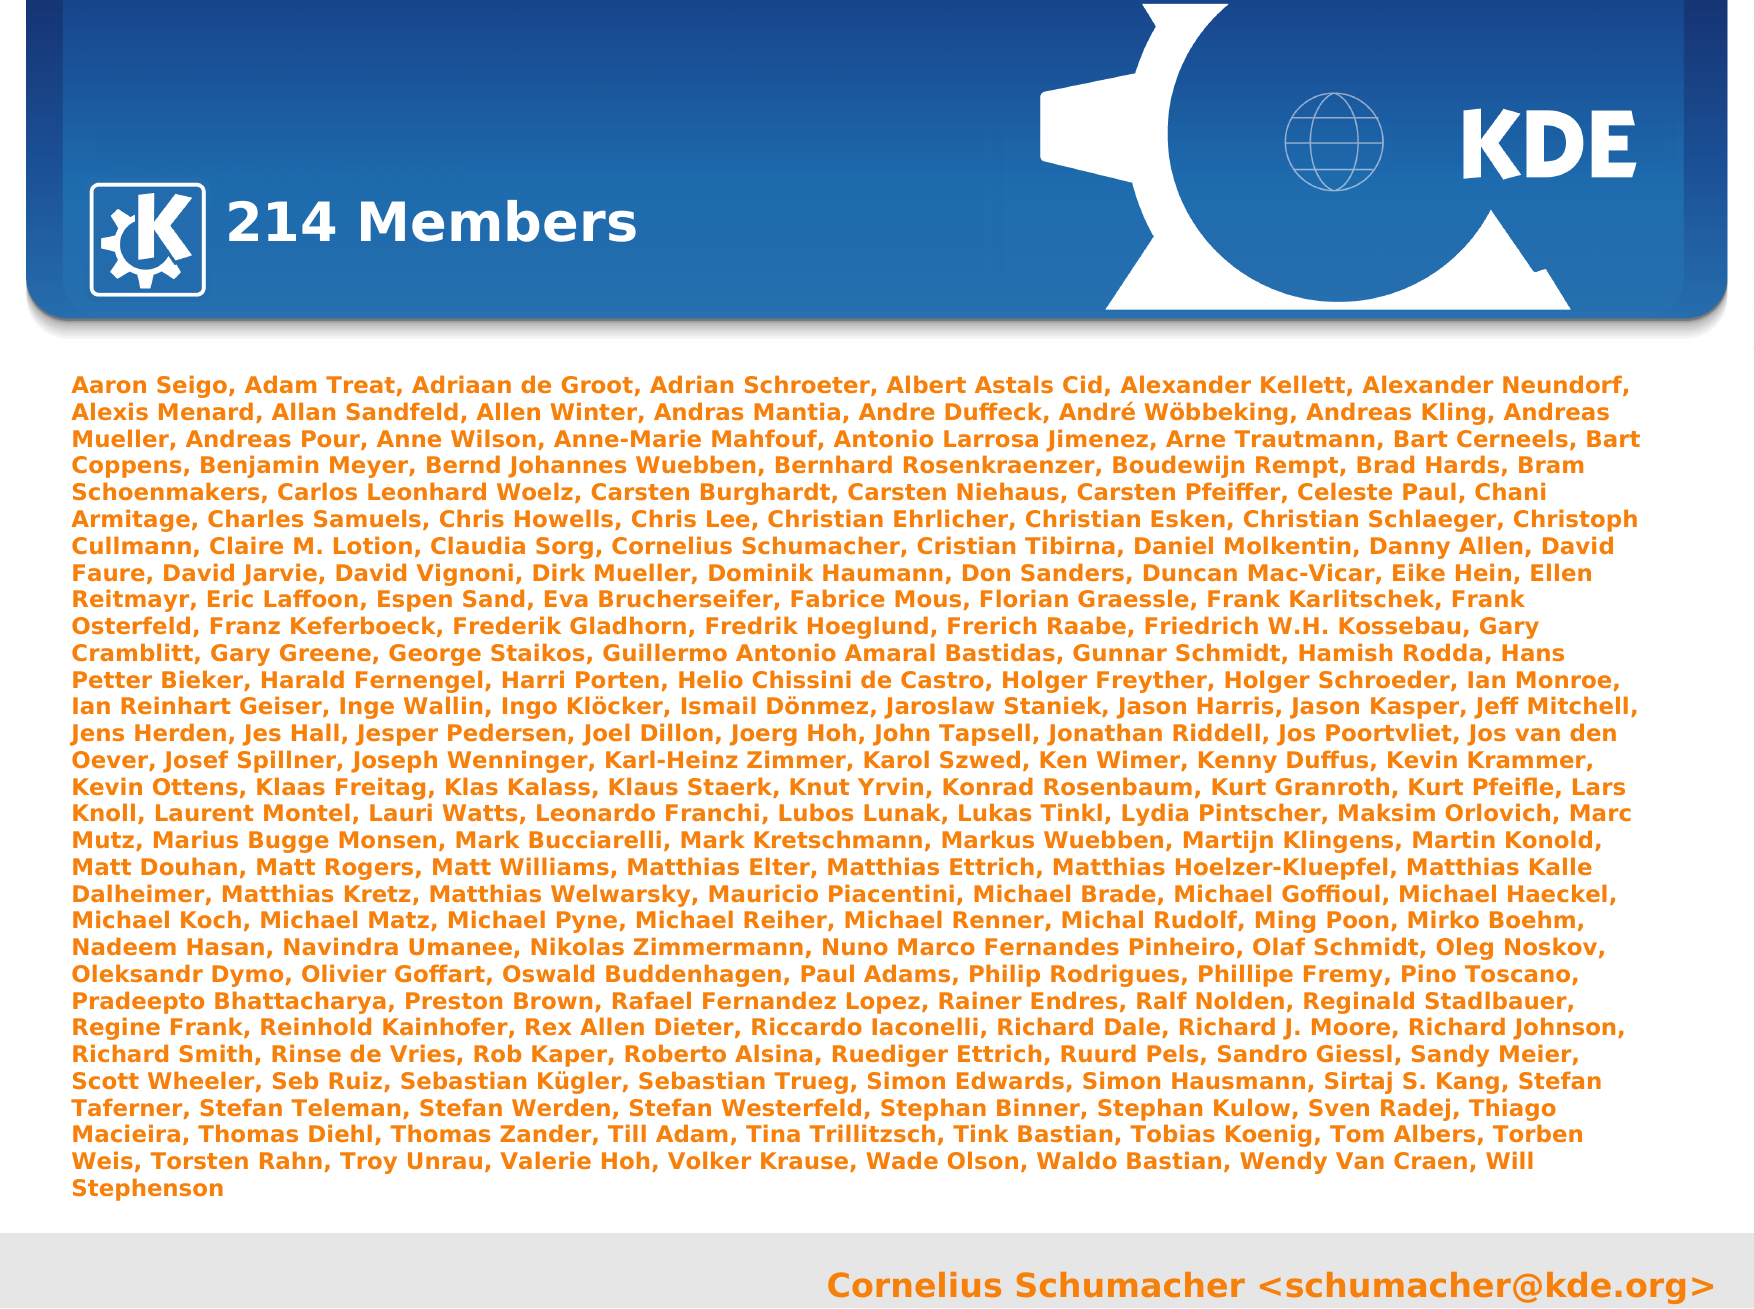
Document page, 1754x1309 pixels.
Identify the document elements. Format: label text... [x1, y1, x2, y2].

title 214 Members [225, 188, 1126, 258]
picture [0, 0, 1754, 349]
subtitle Aaron Seigo, Adam Treat, Adriaan de Groot, Adrian Schroeter, Albert Astals Cid, Alexander Kellett, Alexander Neundorf, Alexis Menard, Allan Sandfeld, Allen Winter, Andras Mantia, Andre Duffeck, André Wöbbeking, Andreas Kling, Andreas Mueller, Andreas Pour, Anne Wilson, Anne-Marie Mahfouf, Antonio Larrosa Jimenez, Arne Trautmann, Bart Cerneels, Bart Coppens, Benjamin Meyer, Bernd Johannes Wuebben, Bernhard Rosenkraenzer, Boudewijn Rempt, Brad Hards, Bram Schoenmakers, Carlos Leonhard Woelz, Carsten Burghardt, Carsten Niehaus, Carsten Pfeiffer, Celeste Paul, Chani Armitage, Charles Samuels, Chris Howells, Chris Lee, Christian Ehrlicher, Christian Esken, Christian Schlaeger, Christoph Cullmann, Claire M. Lotion, Claudia Sorg, Cornelius Schumacher, Cristian Tibirna, Daniel Molkentin, Danny Allen, David Faure, David Jarvie, David Vignoni, Dirk Mueller, Dominik Haumann, Don Sanders, Duncan Mac-Vicar, Eike Hein, Ellen Reitmayr, Eric Laffoon, Espen Sand, Eva Brucherseifer, Fabrice Mous, Florian Graessle, Frank Karlitschek, Frank Osterfeld, Franz Keferboeck, Frederik Gladhorn, Fredrik Hoeglund, Frerich Raabe, Friedrich W.H. Kossebau, Gary Cramblitt, Gary Greene, George Staikos, Guillermo Antonio Amaral Bastidas, Gunnar Schmidt, Hamish Rodda, Hans Petter Bieker, Harald Fernengel, Harri Porten, Helio Chissini de Castro, Holger Freyther, Holger Schroeder, Ian Monroe, Ian Reinhart Geiser, Inge Wallin, Ingo Klöcker, Ismail Dönmez, Jaroslaw Staniek, Jason Harris, Jason Kasper, Jeff Mitchell, Jens Herden, Jes Hall, Jesper Pedersen, Joel Dillon, Joerg Hoh, John Tapsell, Jonathan Riddell, Jos Poortvliet, Jos van den Oever, Josef Spillner, Joseph Wenninger, Karl-Heinz Zimmer, Karol Szwed, Ken Wimer, Kenny Duffus, Kevin Krammer, Kevin Ottens, Klaas Freitag, Klas Kalass, Klaus Staerk, Knut Yrvin, Konrad Rosenbaum, Kurt Granroth, Kurt Pfeifle, Lars Knoll, Laurent Montel, Lauri Watts, Leonardo Franchi, Lubos Lunak, Lukas Tinkl, Lydia Pintscher, Maksim Orlovich, Marc Mutz, Marius Bugge Monsen, Mark Bucciarelli, Mark Kretschmann, Markus Wuebben, Martijn Klingens, Martin Konold, Matt Douhan, Matt Rogers, Matt Williams, Matthias Elter, Matthias Ettrich, Matthias Hoelzer-Kluepfel, Matthias Kalle Dalheimer, Matthias Kretz, Matthias Welwarsky, Mauricio Piacentini, Michael Brade, Michael Goffioul, Michael Haeckel, Michael Koch, Michael Matz, Michael Pyne, Michael Reiher, Michael Renner, Michal Rudolf, Ming Poon, Mirko Boehm, Nadeem Hasan, Navindra Umanee, Nikolas Zimmermann, Nuno Marco Fernandes Pinheiro, Olaf Schmidt, Oleg Noskov, Oleksandr Dymo, Olivier Goffart, Oswald Buddenhagen, Paul Adams, Philip Rodrigues, Phillipe Fremy, Pino Toscano, Pradeepto Bhattacharya, Preston Brown, Rafael Fernandez Lopez, Rainer Endres, Ralf Nolden, Reginald Stadlbauer, Regine Frank, Reinhold Kainhofer, Rex Allen Dieter, Riccardo Iaconelli, Richard Dale, Richard J. Moore, Richard Johnson, Richard Smith, Rinse de Vries, Rob Kaper, Roberto Alsina, Ruediger Ettrich, Ruurd Pels, Sandro Giessl, Sandy Meier, Scott Wheeler, Seb Ruiz, Sebastian Kügler, Sebastian Trueg, Simon Edwards, Simon Hausmann, Sirtaj S. Kang, Stefan Taferner, Stefan Teleman, Stefan Werden, Stefan Westerfeld, Stephan Binner, Stephan Kulow, Sven Radej, Thiago Macieira, Thomas Diehl, Thomas Zander, Till Adam, Tina Trillitzsch, Tink Bastian, Tobias Koenig, Tom Albers, Torben Weis, Torsten Rahn, Troy Unrau, Valerie Hoh, Volker Krause, Wade Olson, Waldo Bastian, Wendy Van Craen, Will Stephenson [71, 372, 1651, 1202]
